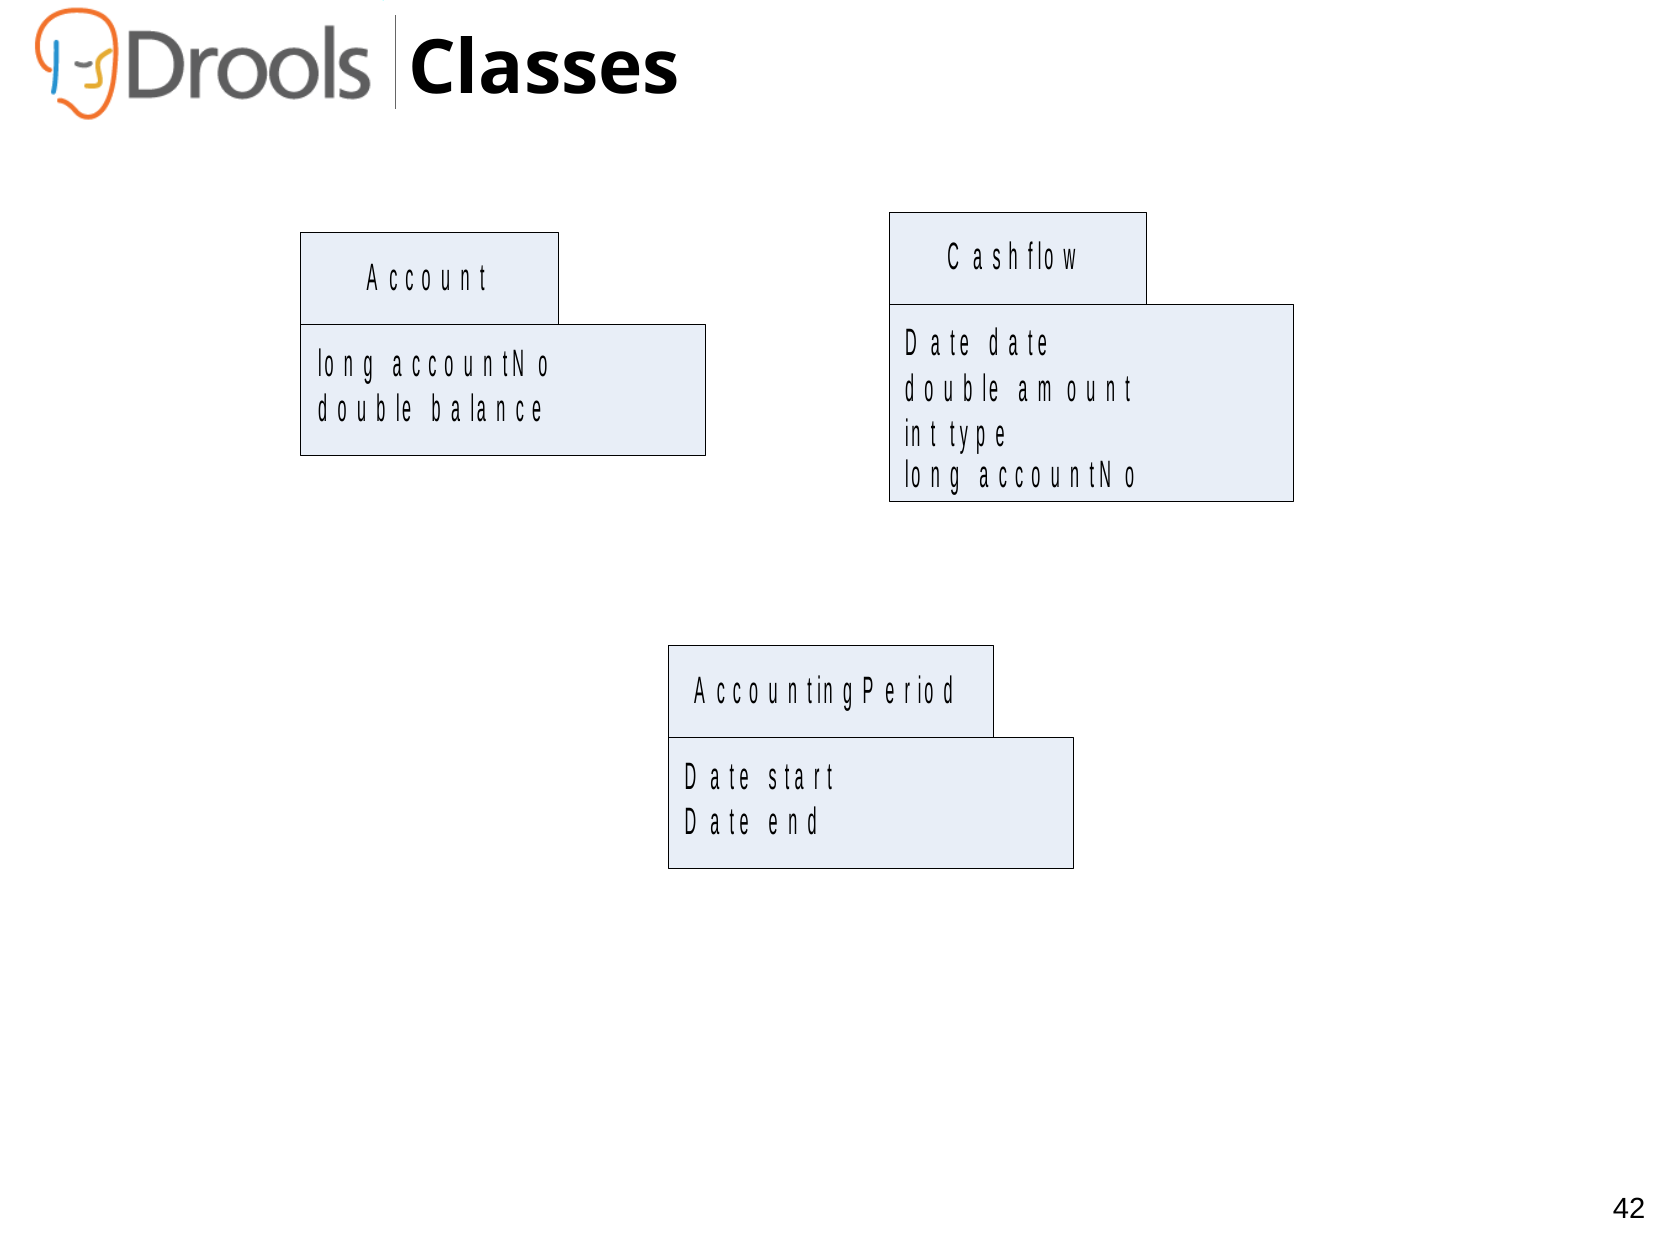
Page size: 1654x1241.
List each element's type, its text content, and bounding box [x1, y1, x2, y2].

picture [29, 0, 384, 126]
picture [295, 206, 1300, 875]
title Classes [408, 10, 1625, 119]
